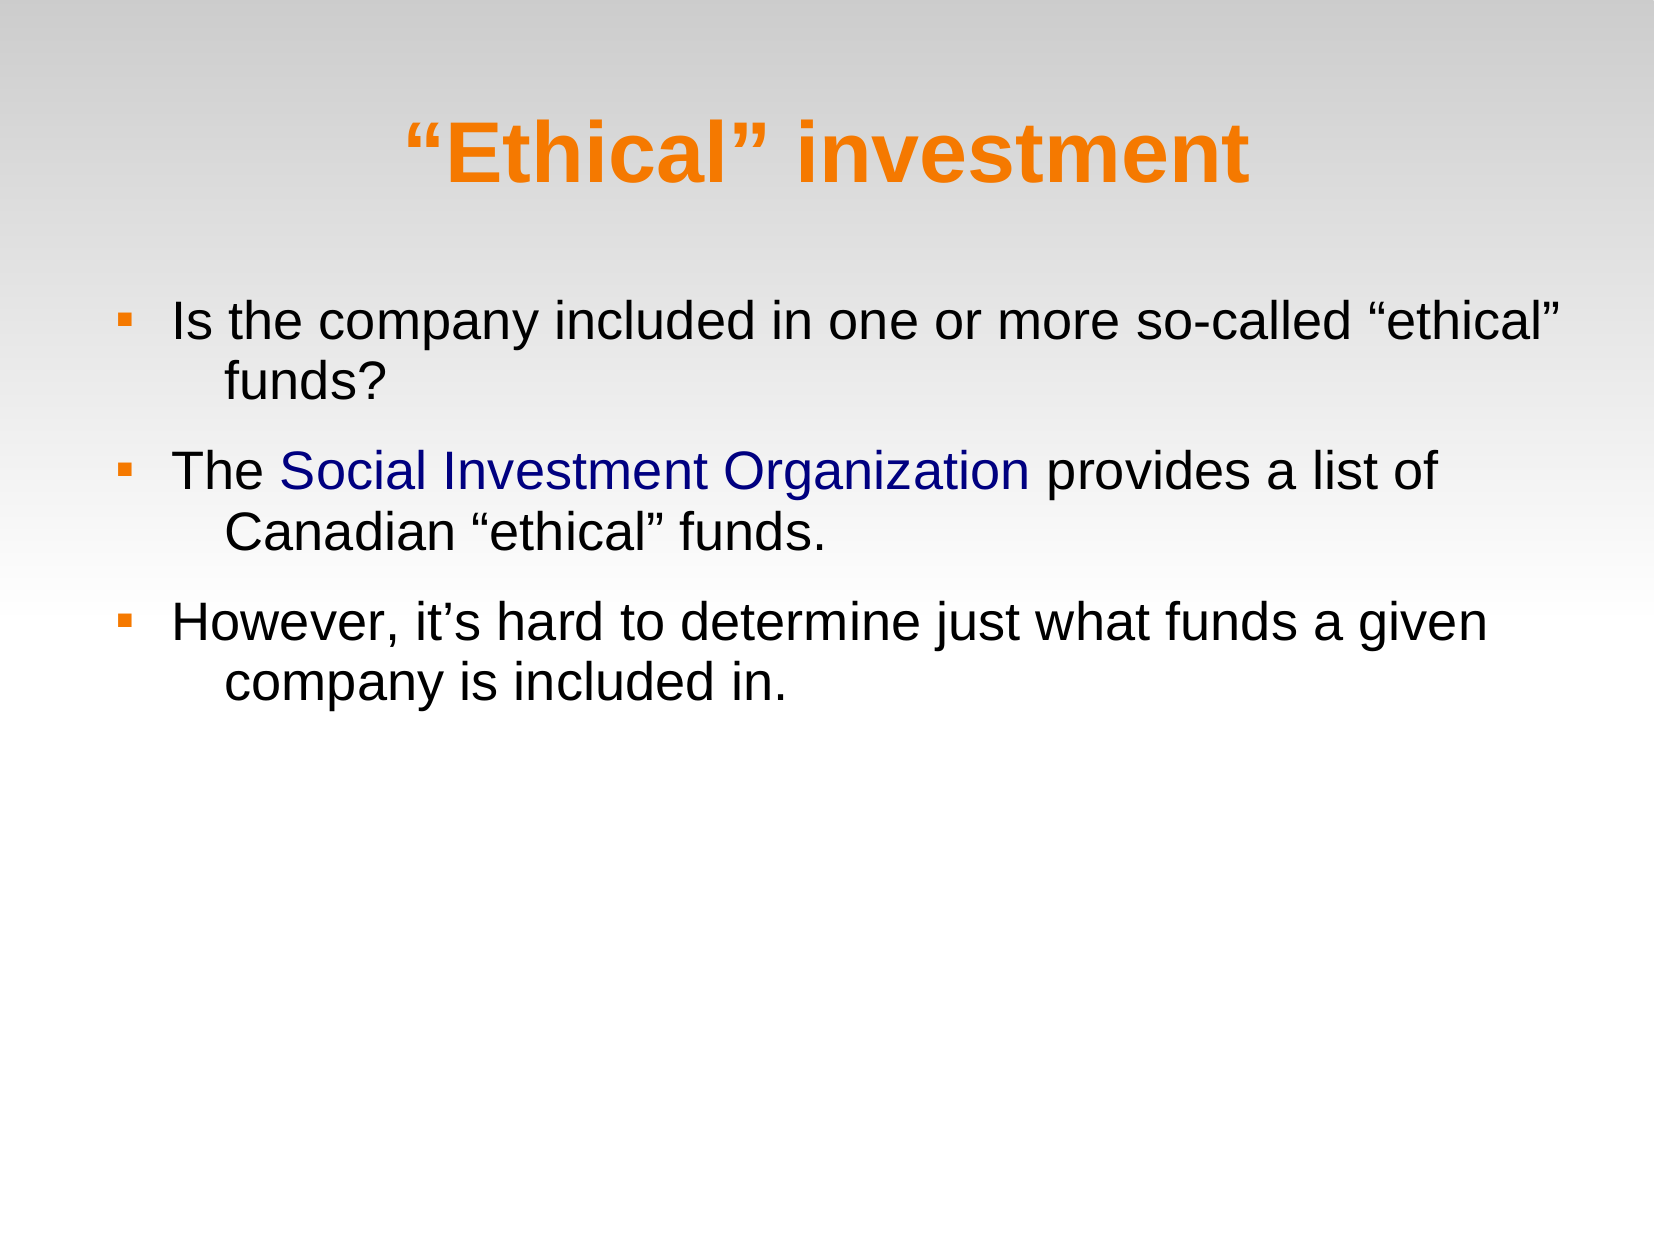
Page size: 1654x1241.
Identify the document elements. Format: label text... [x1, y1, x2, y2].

title “Ethical” investment [82, 49, 1571, 257]
list Is the company included in one or more so-called “ethical” funds? The Social Investment Organization provides a list of Canadian “ethical” funds. However, it’s hard to determine just what funds a given company is included in. [82, 290, 1571, 1109]
